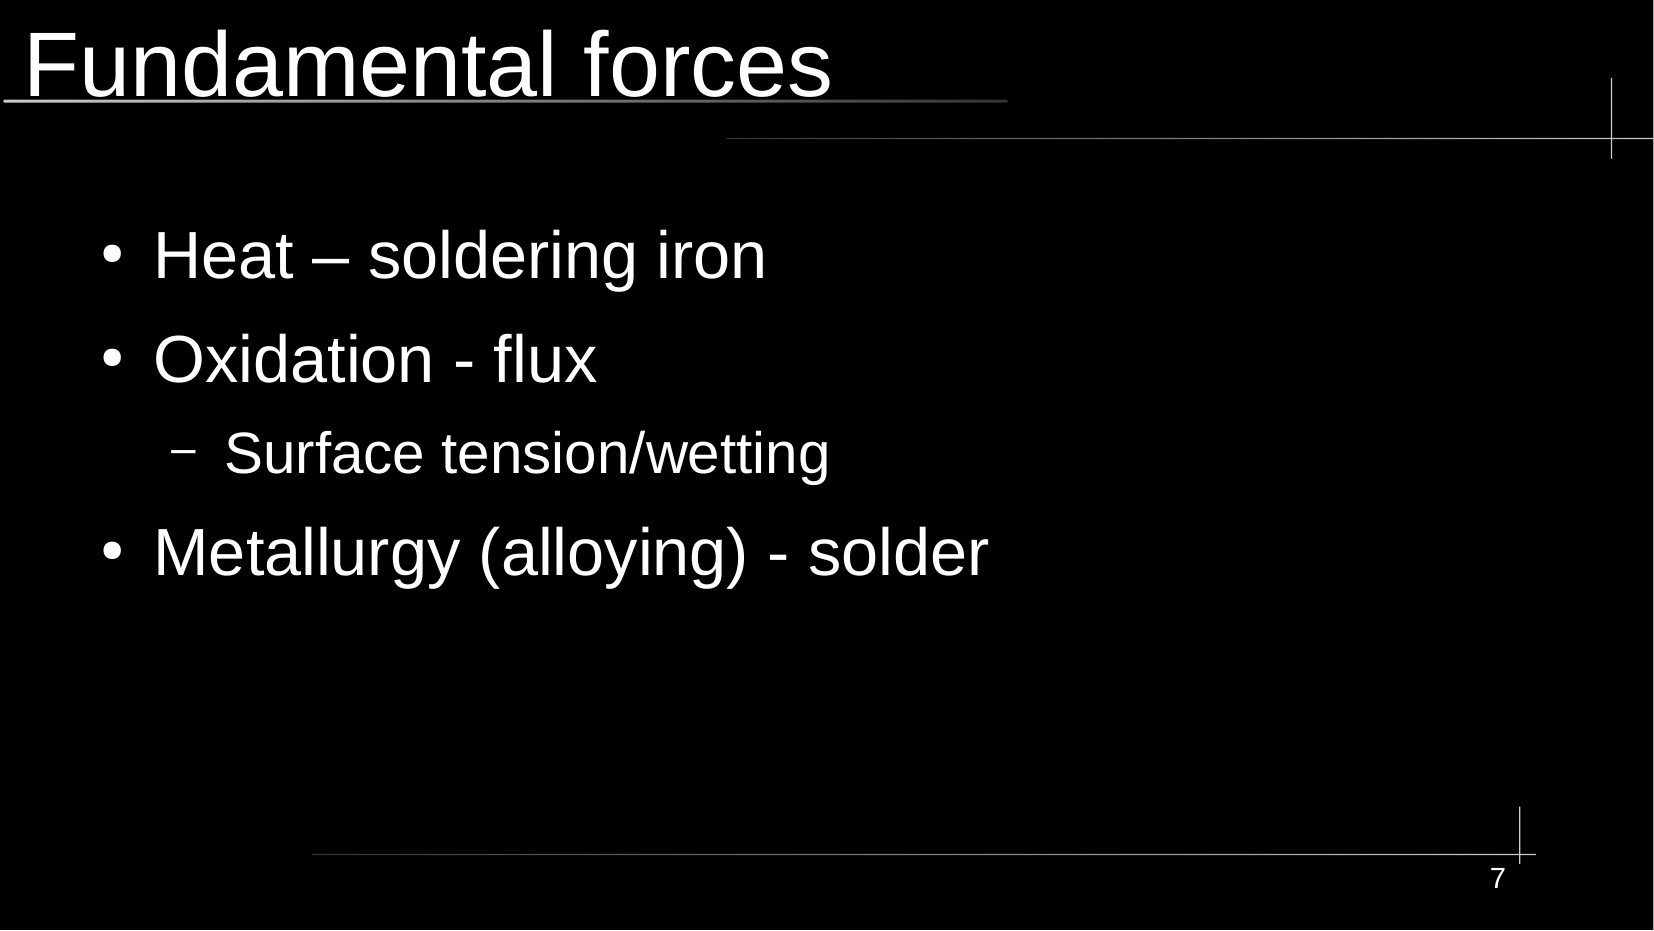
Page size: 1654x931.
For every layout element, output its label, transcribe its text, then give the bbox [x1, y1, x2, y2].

title Fundamental forces [23, 11, 1589, 119]
list Heat – soldering iron Oxidation - flux Surface tension/wetting Metallurgy (alloying) - solder [82, 217, 1571, 758]
